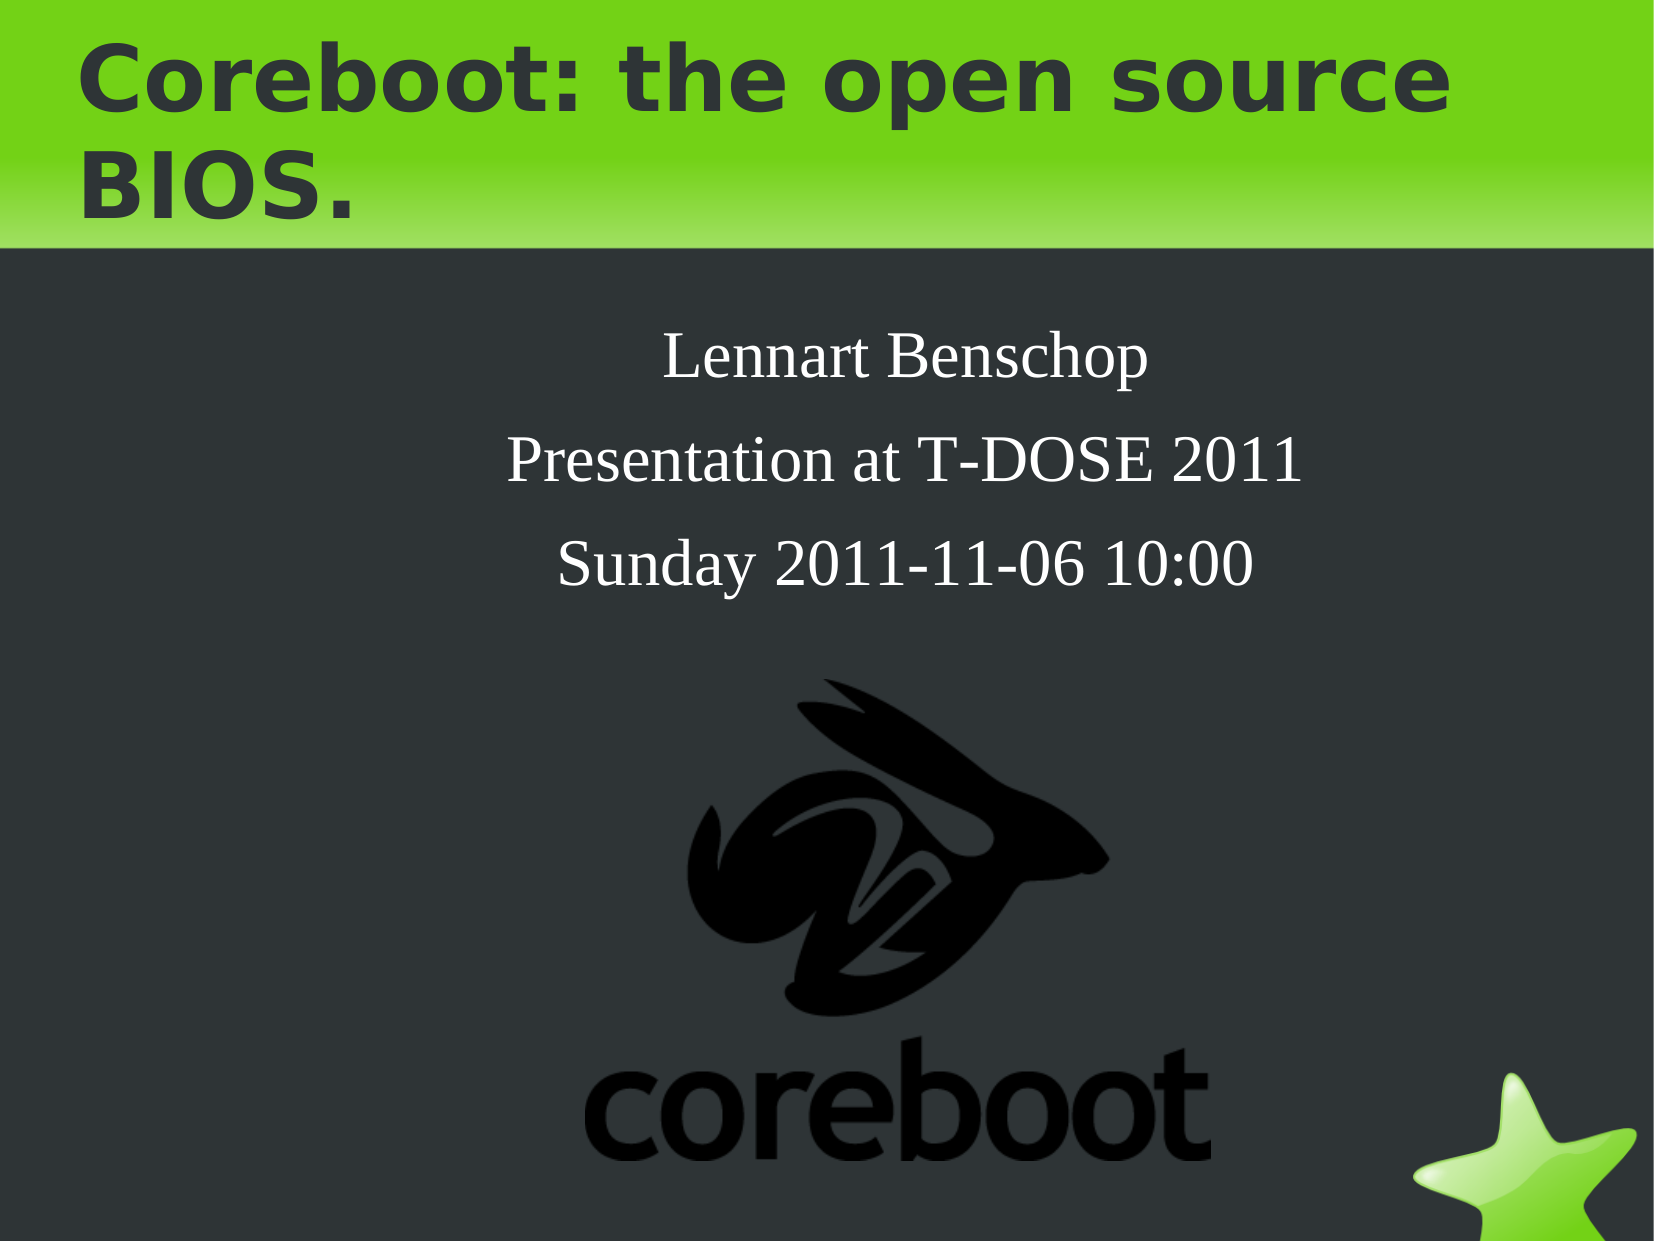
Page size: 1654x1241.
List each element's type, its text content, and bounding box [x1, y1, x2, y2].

picture [0, 0, 1654, 1241]
list Lennart Benschop Presentation at T-DOSE 2011 Sunday 2011-11-06 10:00 [118, 318, 1607, 1123]
title Coreboot: the open source BIOS. [76, 25, 1565, 240]
